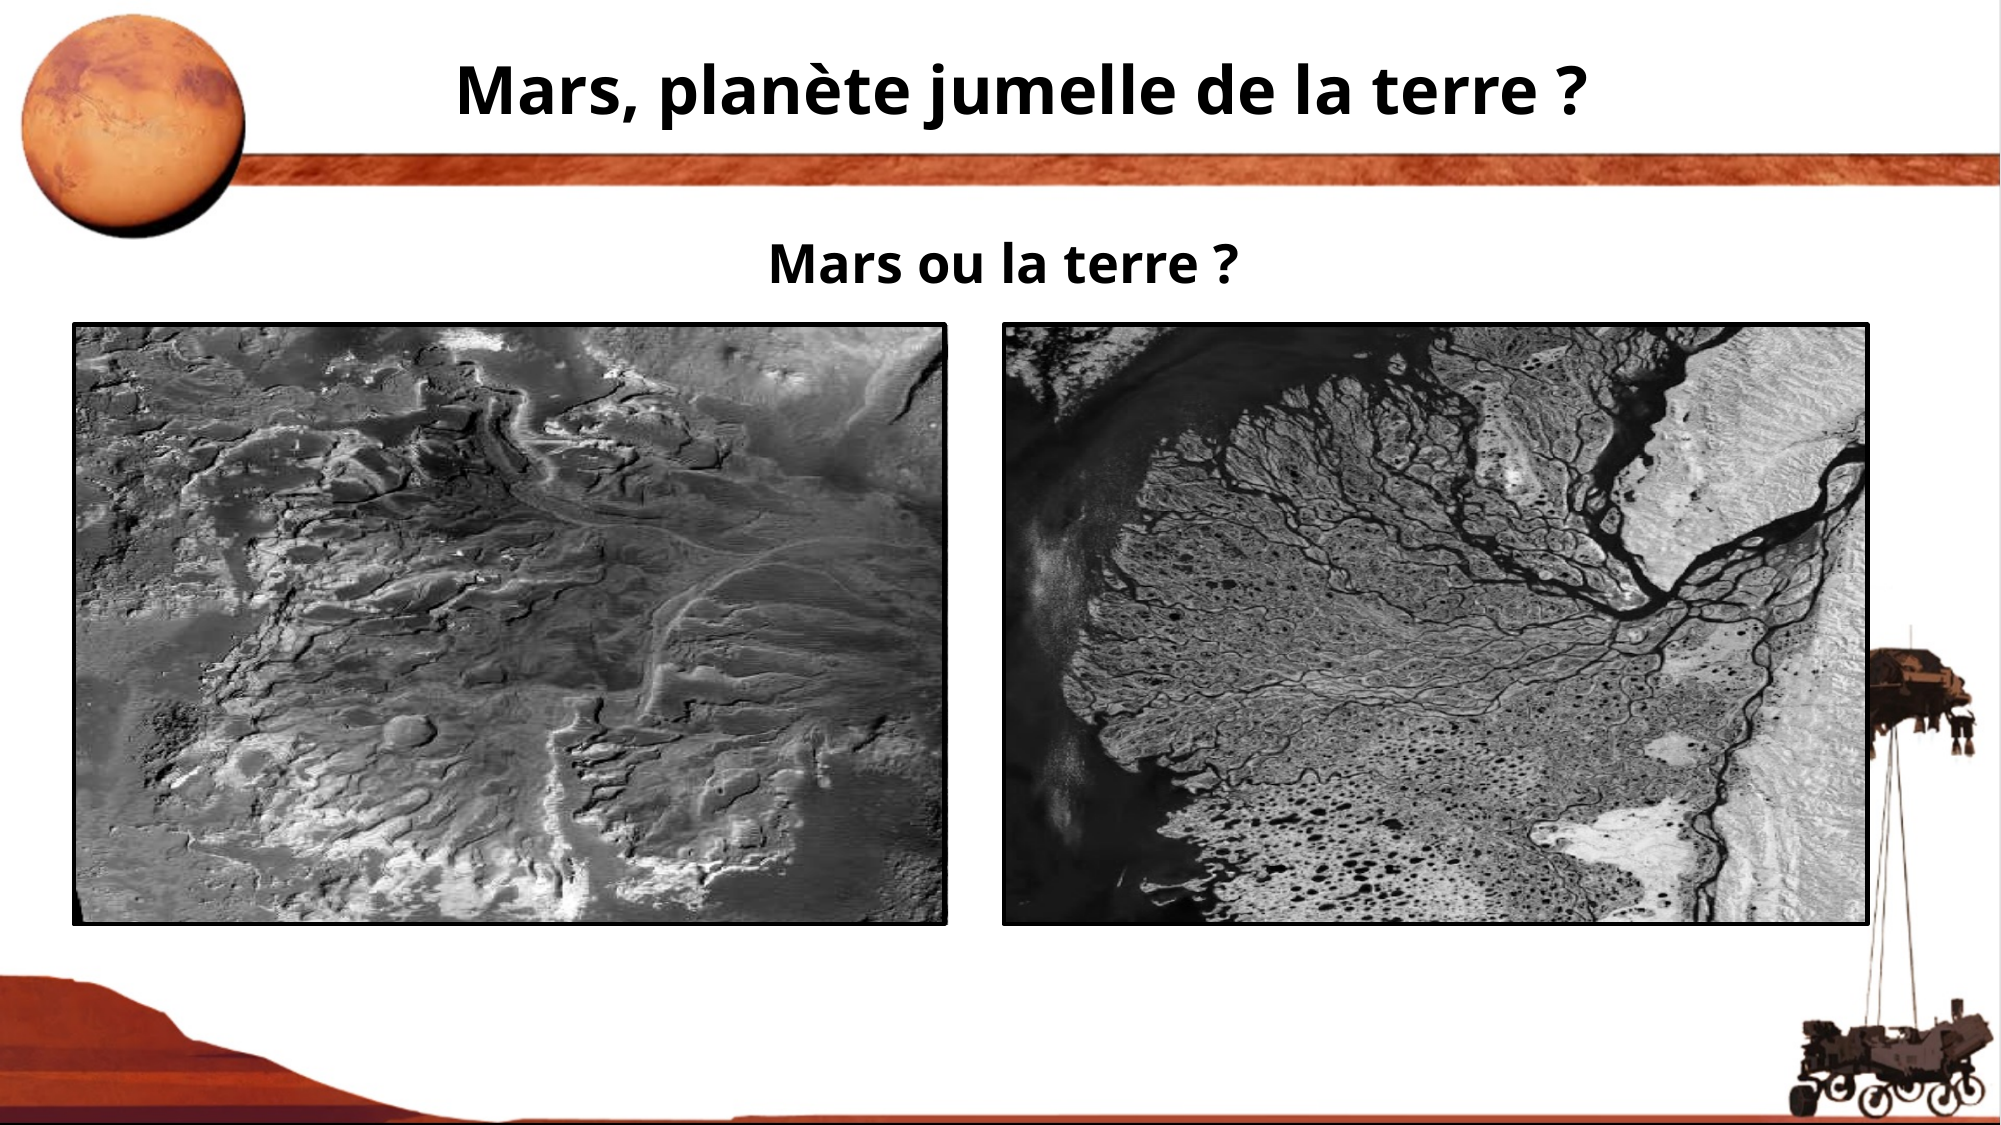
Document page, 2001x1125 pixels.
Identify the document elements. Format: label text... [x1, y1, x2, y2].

picture [0, 0, 2001, 1125]
text_box Mars ou la terre ? [29, 221, 1978, 313]
text_box Mars, planète jumelle de la terre ? [253, 40, 1789, 149]
